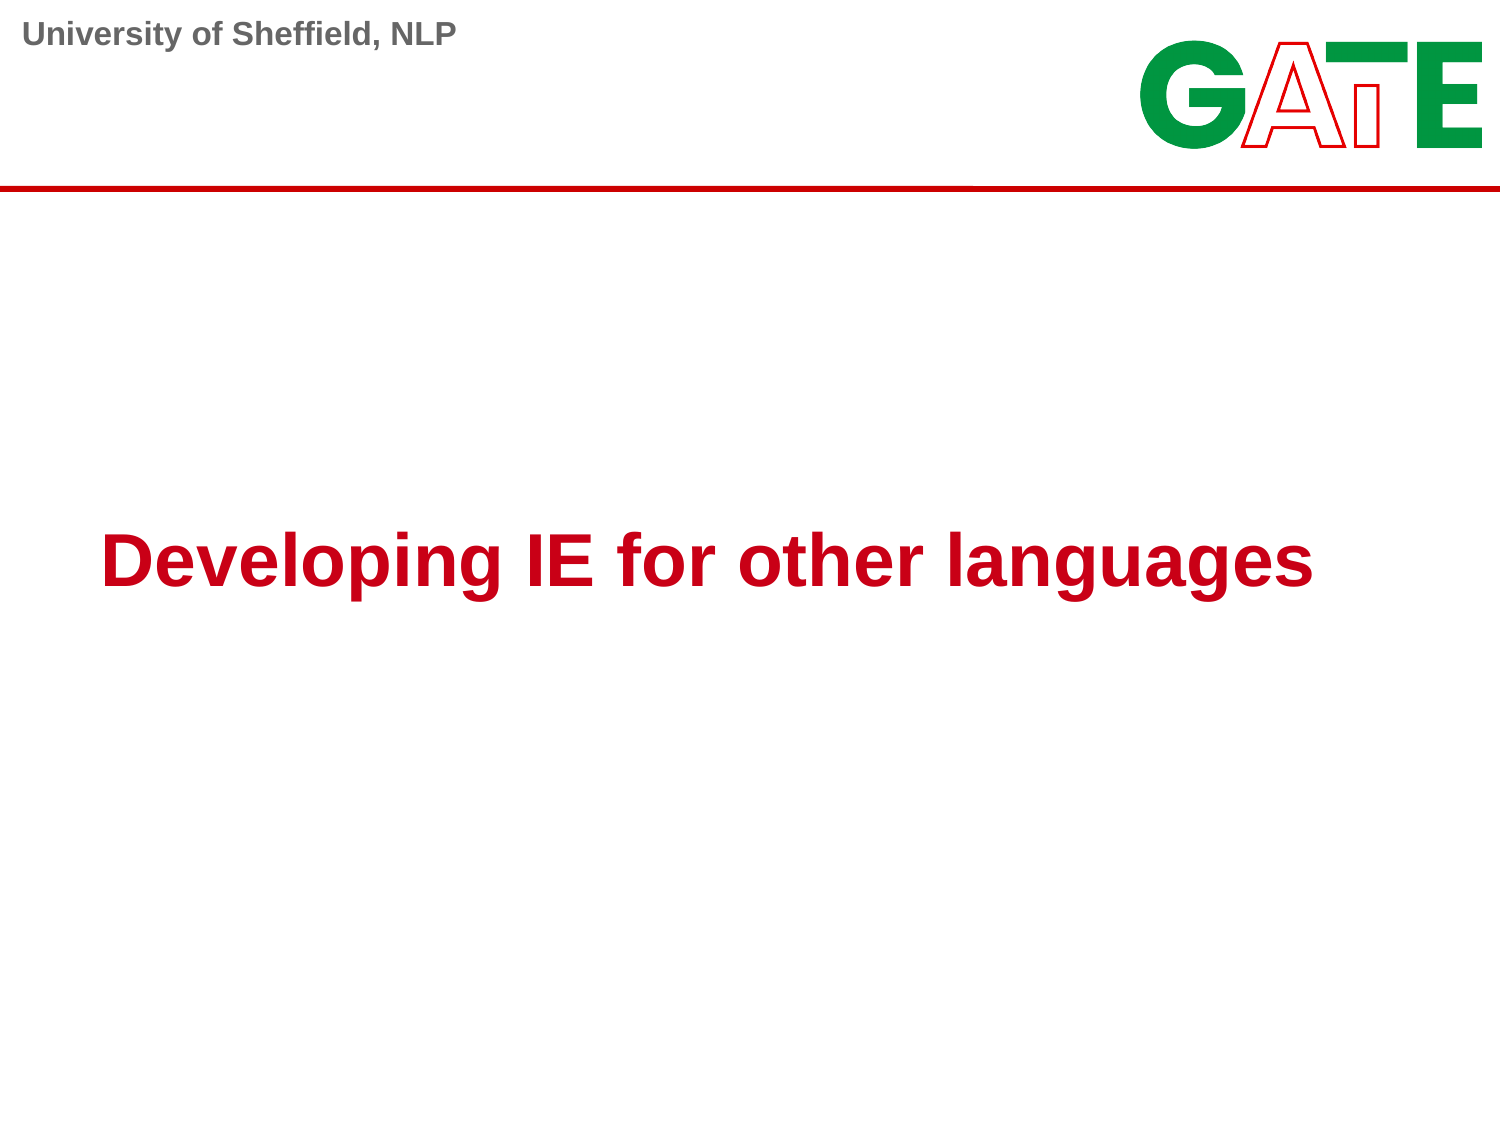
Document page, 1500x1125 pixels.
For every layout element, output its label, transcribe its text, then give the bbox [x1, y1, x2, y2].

text_box Developing IE for other languages [37, 7, 1381, 1100]
picture [1381, 23, 1489, 166]
